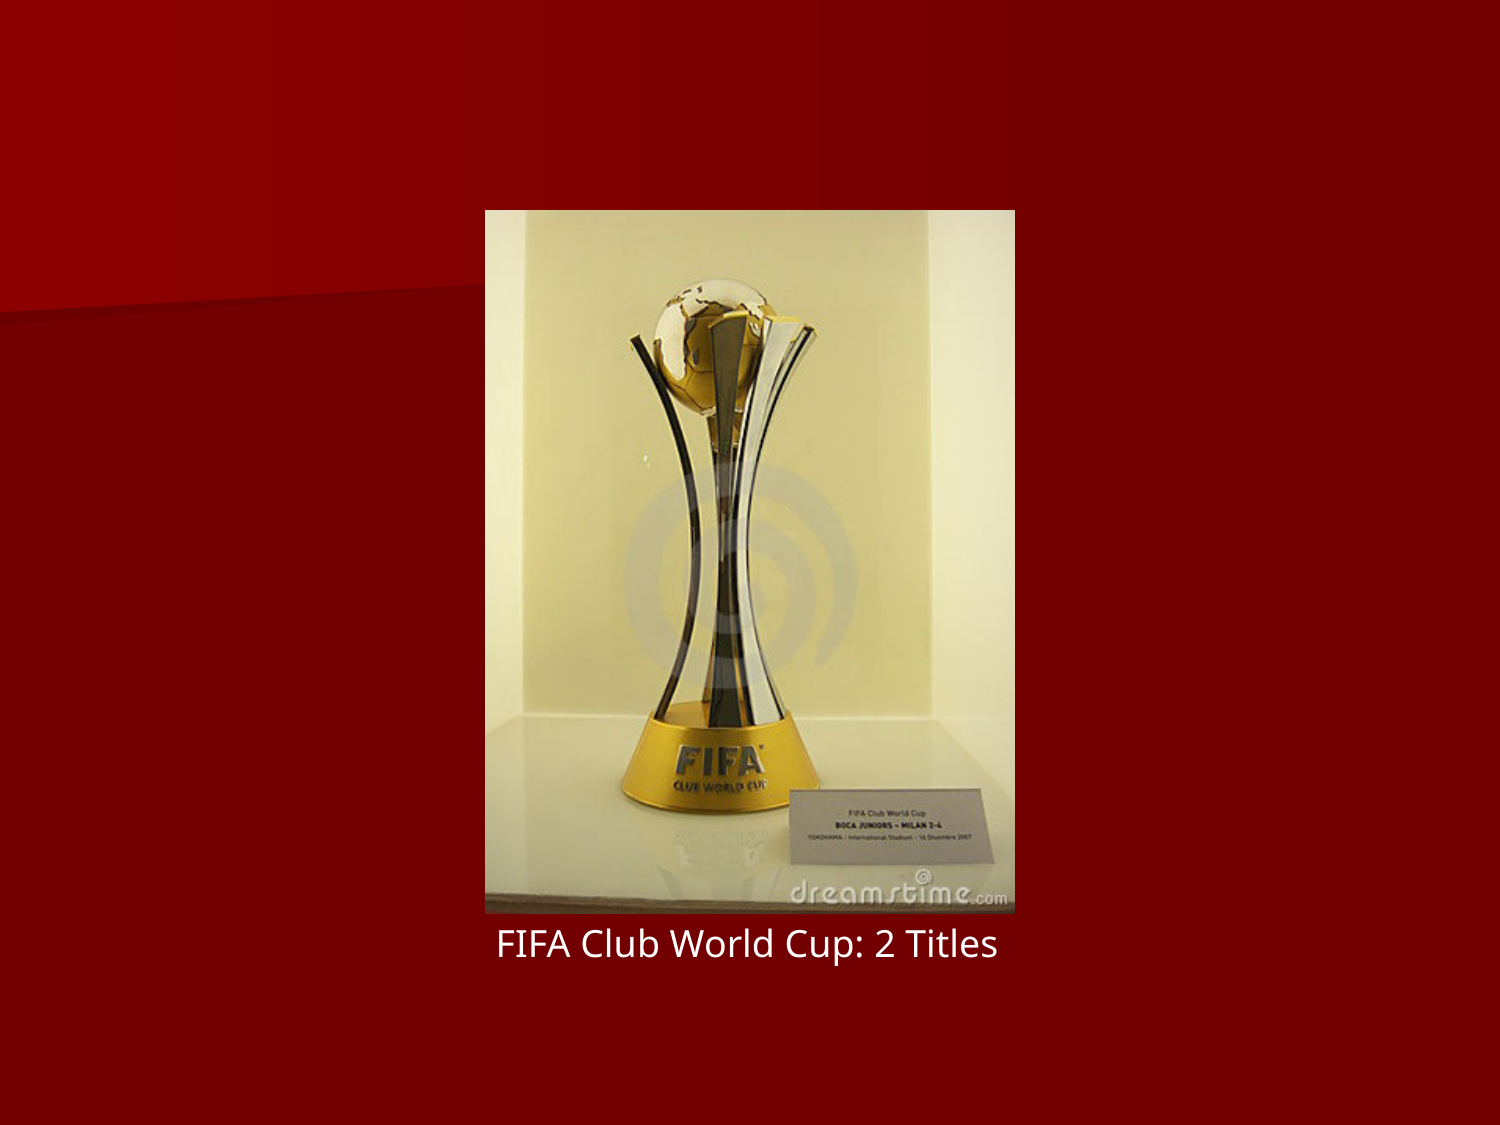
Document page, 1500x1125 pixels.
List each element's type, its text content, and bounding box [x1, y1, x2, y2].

picture [485, 210, 1015, 914]
text_box FIFA Club World Cup: 2 Titles [480, 912, 1014, 973]
